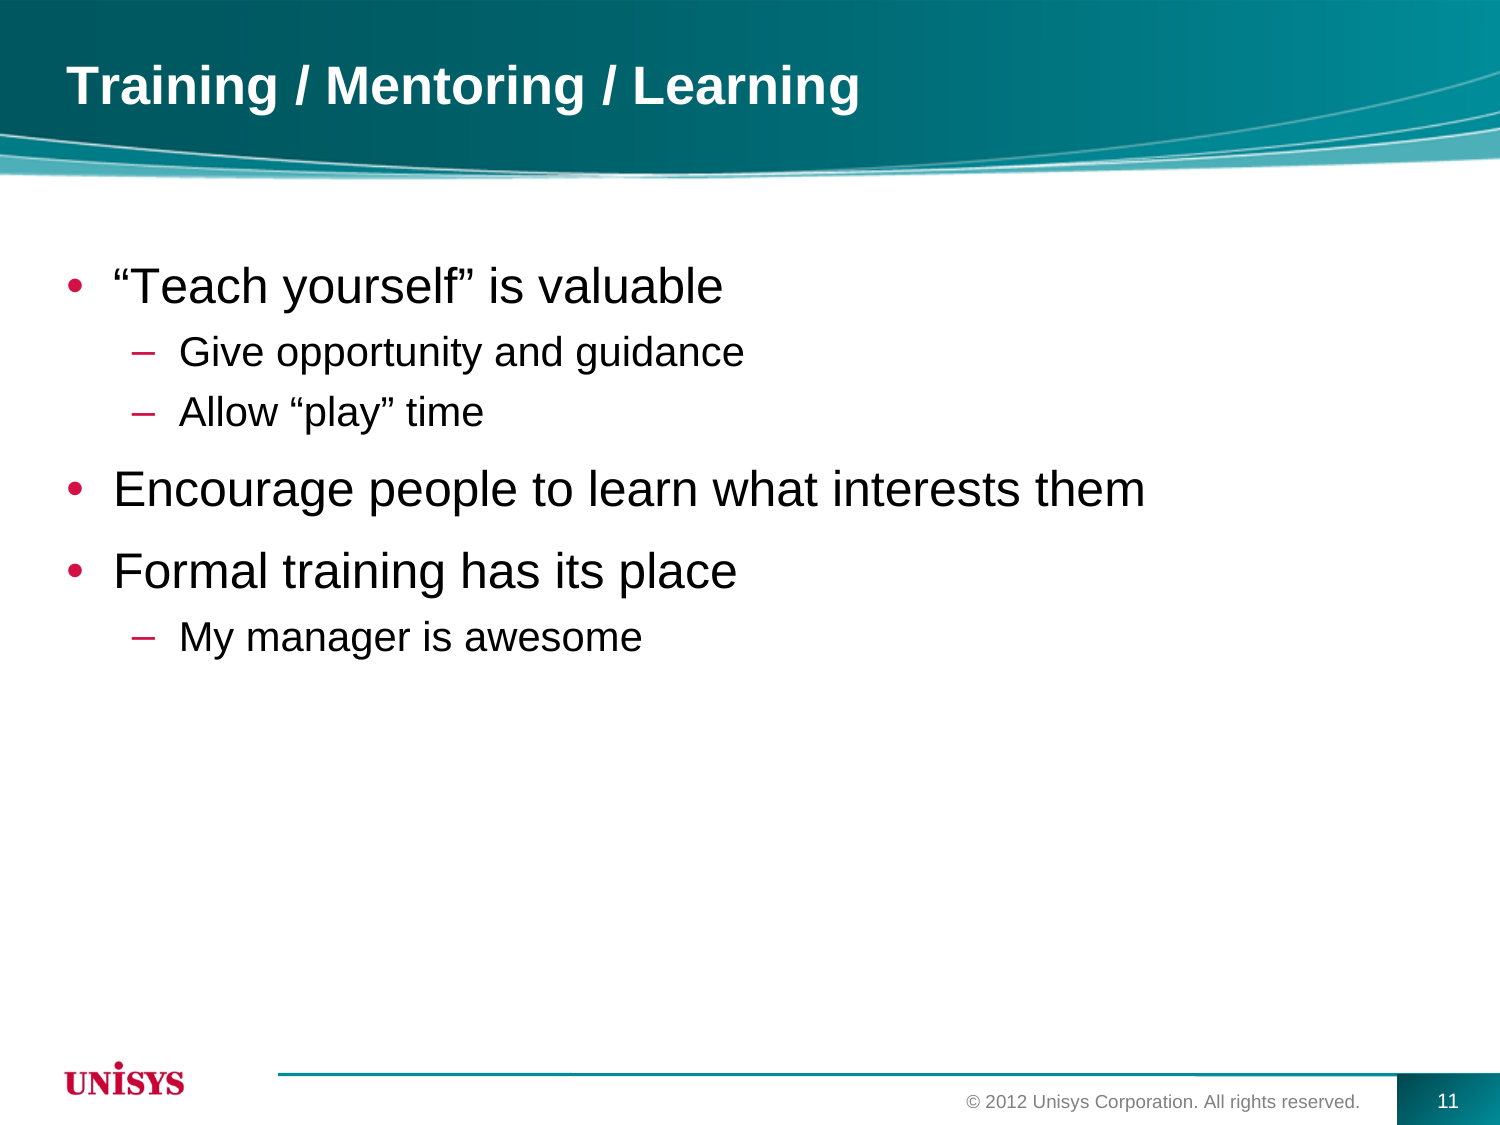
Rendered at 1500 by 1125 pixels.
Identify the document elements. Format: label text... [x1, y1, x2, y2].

title Training / Mentoring / Learning [66, 0, 1435, 175]
picture [41, 1049, 205, 1102]
picture [0, 0, 1500, 188]
list “Teach yourself” is valuable Give opportunity and guidance Allow “play” time Encourage people to learn what interests them Formal training has its place My manager is awesome [66, 250, 1435, 1020]
